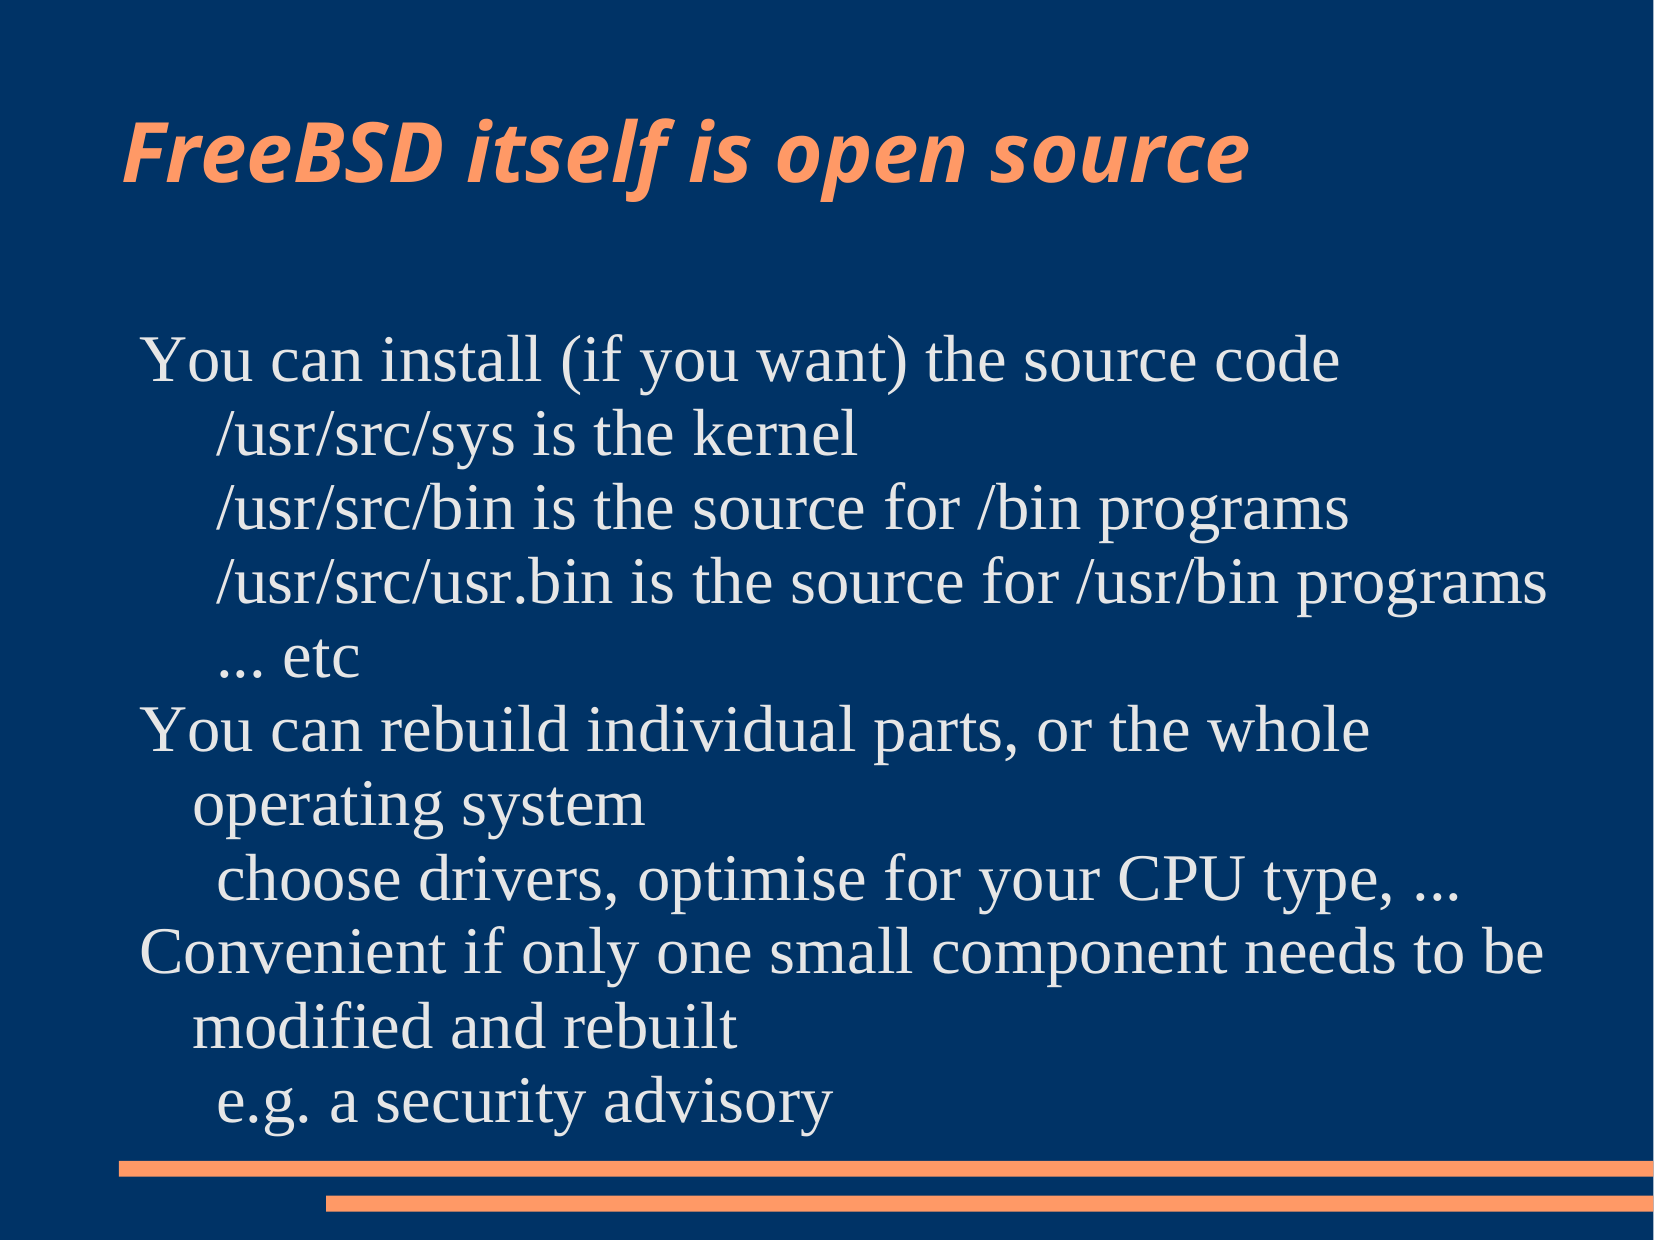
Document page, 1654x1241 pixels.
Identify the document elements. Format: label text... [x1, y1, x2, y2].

title FreeBSD itself is open source [121, 46, 1534, 254]
list You can install (if you want) the source code /usr/src/sys is the kernel /usr/src/bin is the source for /bin programs /usr/src/usr.bin is the source for /usr/bin programs ... etc You can rebuild individual parts, or the whole operating system choose drivers, optimise for your CPU type, ... Convenient if only one small component needs to be modified and rebuilt e.g. a security advisory [121, 322, 1561, 1208]
